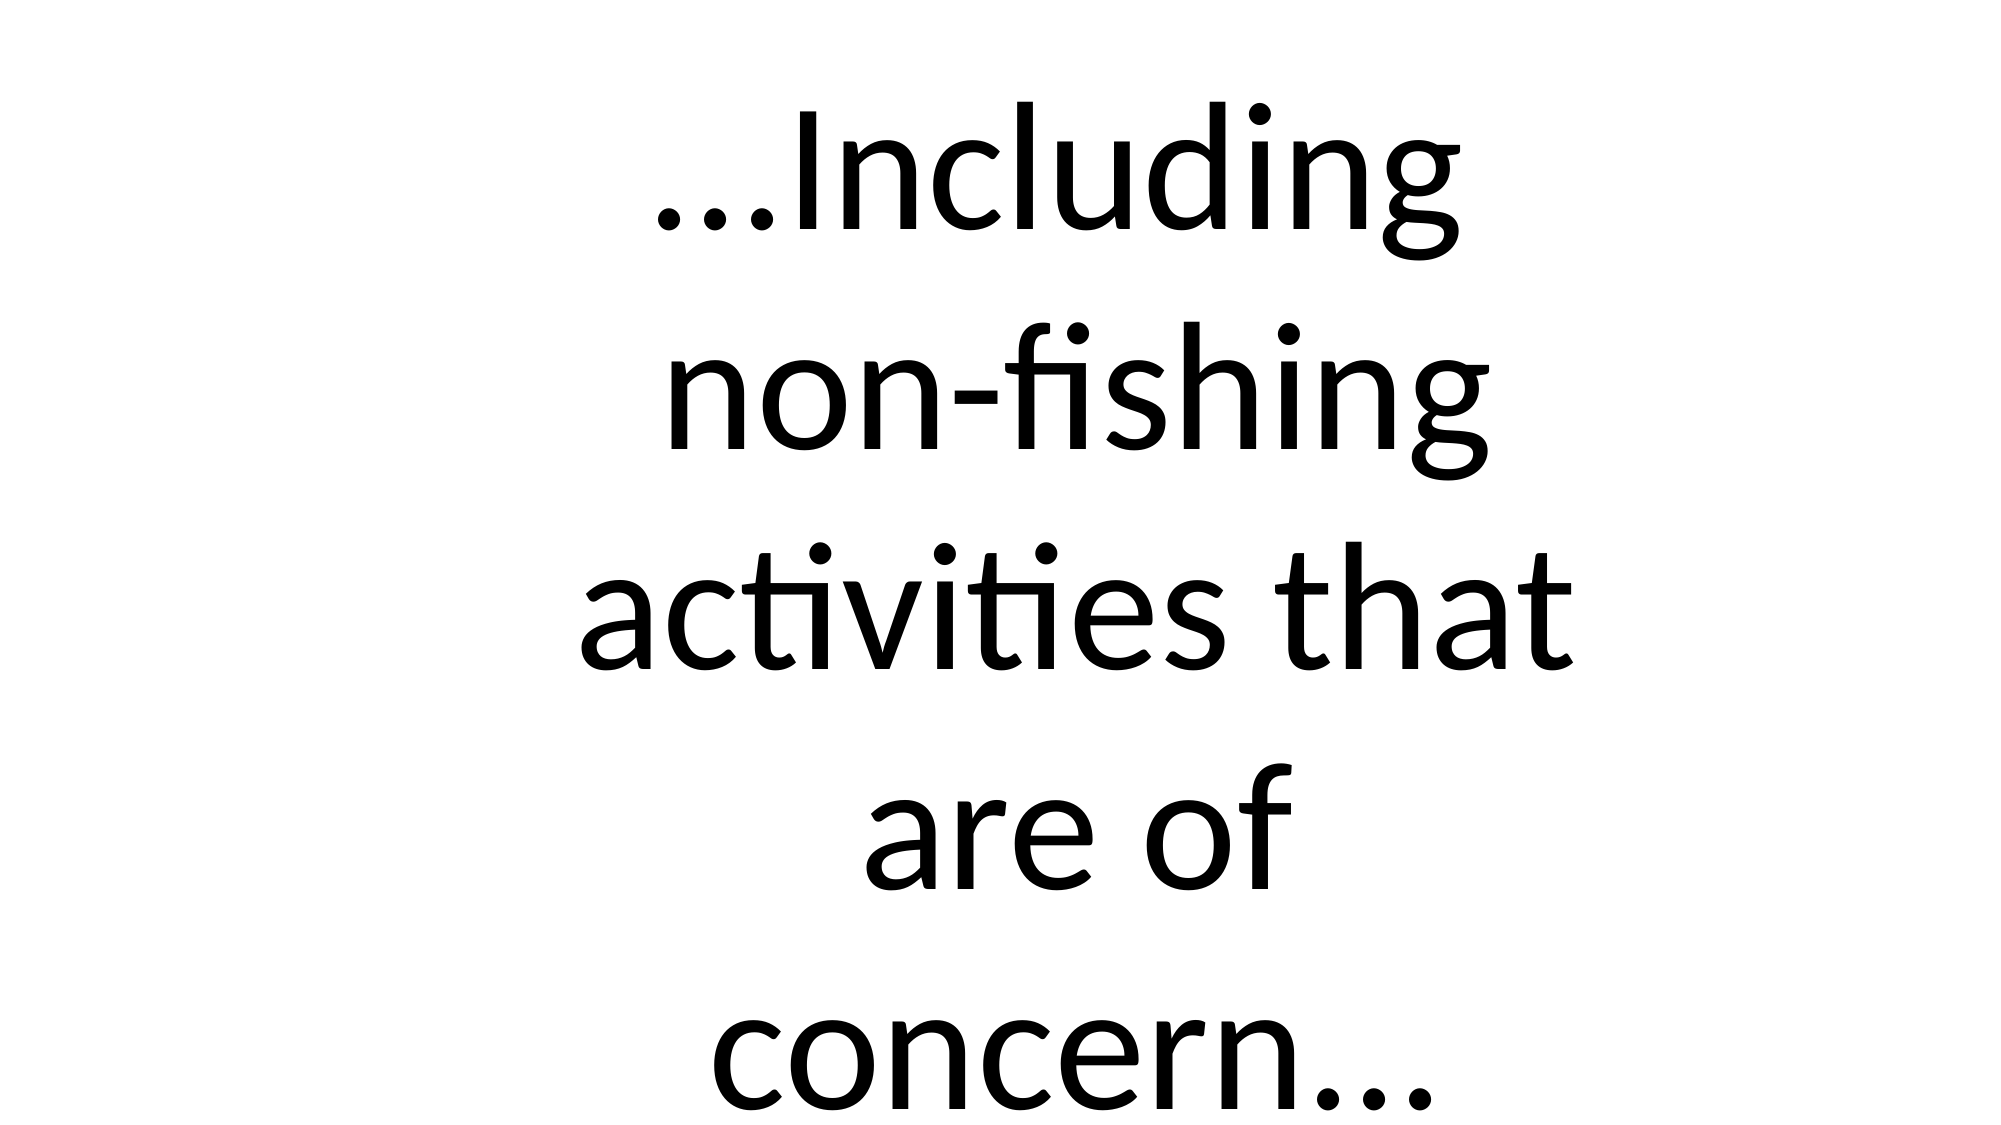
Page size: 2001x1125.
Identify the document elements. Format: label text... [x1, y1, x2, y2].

text_box ...Including non-fishing activities that are of concern... [473, 38, 1680, 1125]
